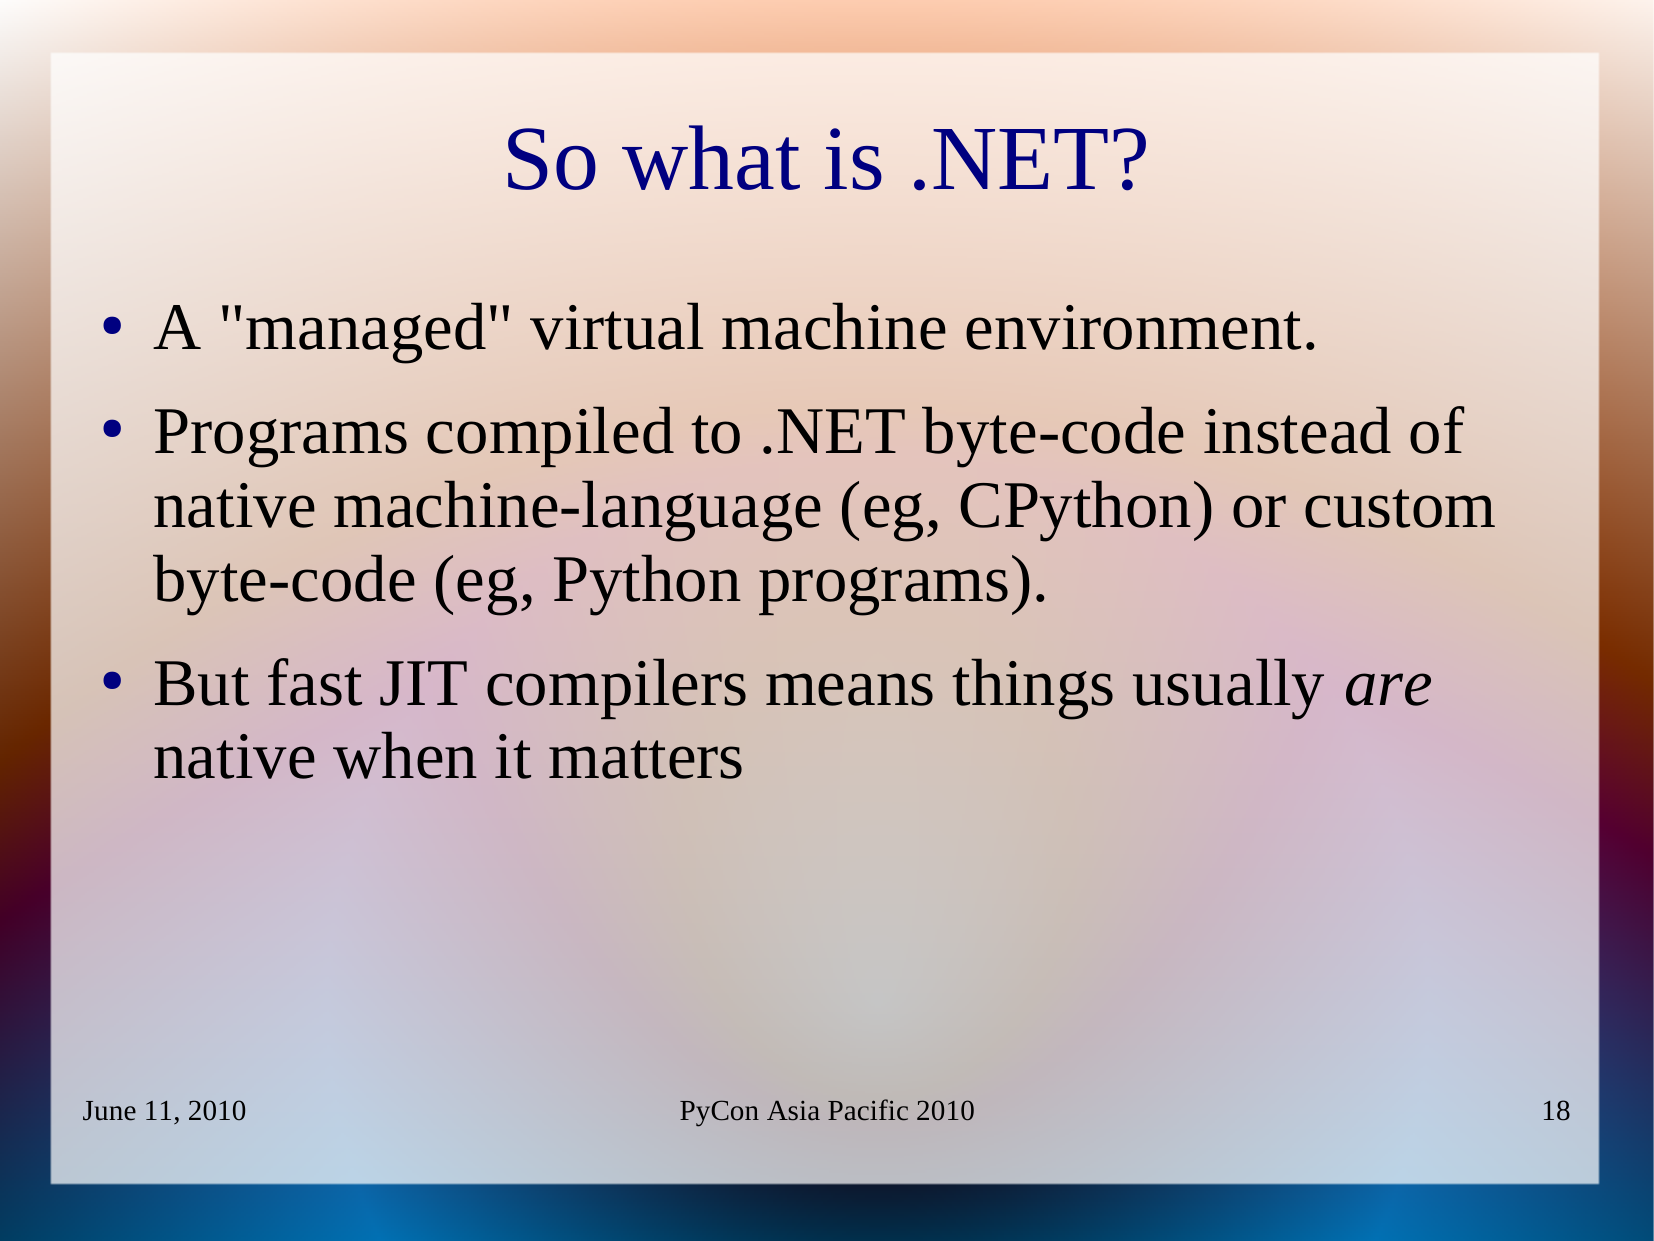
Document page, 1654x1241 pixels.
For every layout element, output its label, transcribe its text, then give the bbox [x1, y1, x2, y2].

title So what is .NET? [82, 55, 1571, 263]
list A "managed" virtual machine environment. Programs compiled to .NET byte-code instead of native machine-language (eg, CPython) or custom byte-code (eg, Python programs). But fast JIT compilers means things usually are native when it matters [82, 290, 1571, 1019]
picture [0, 0, 1654, 1241]
